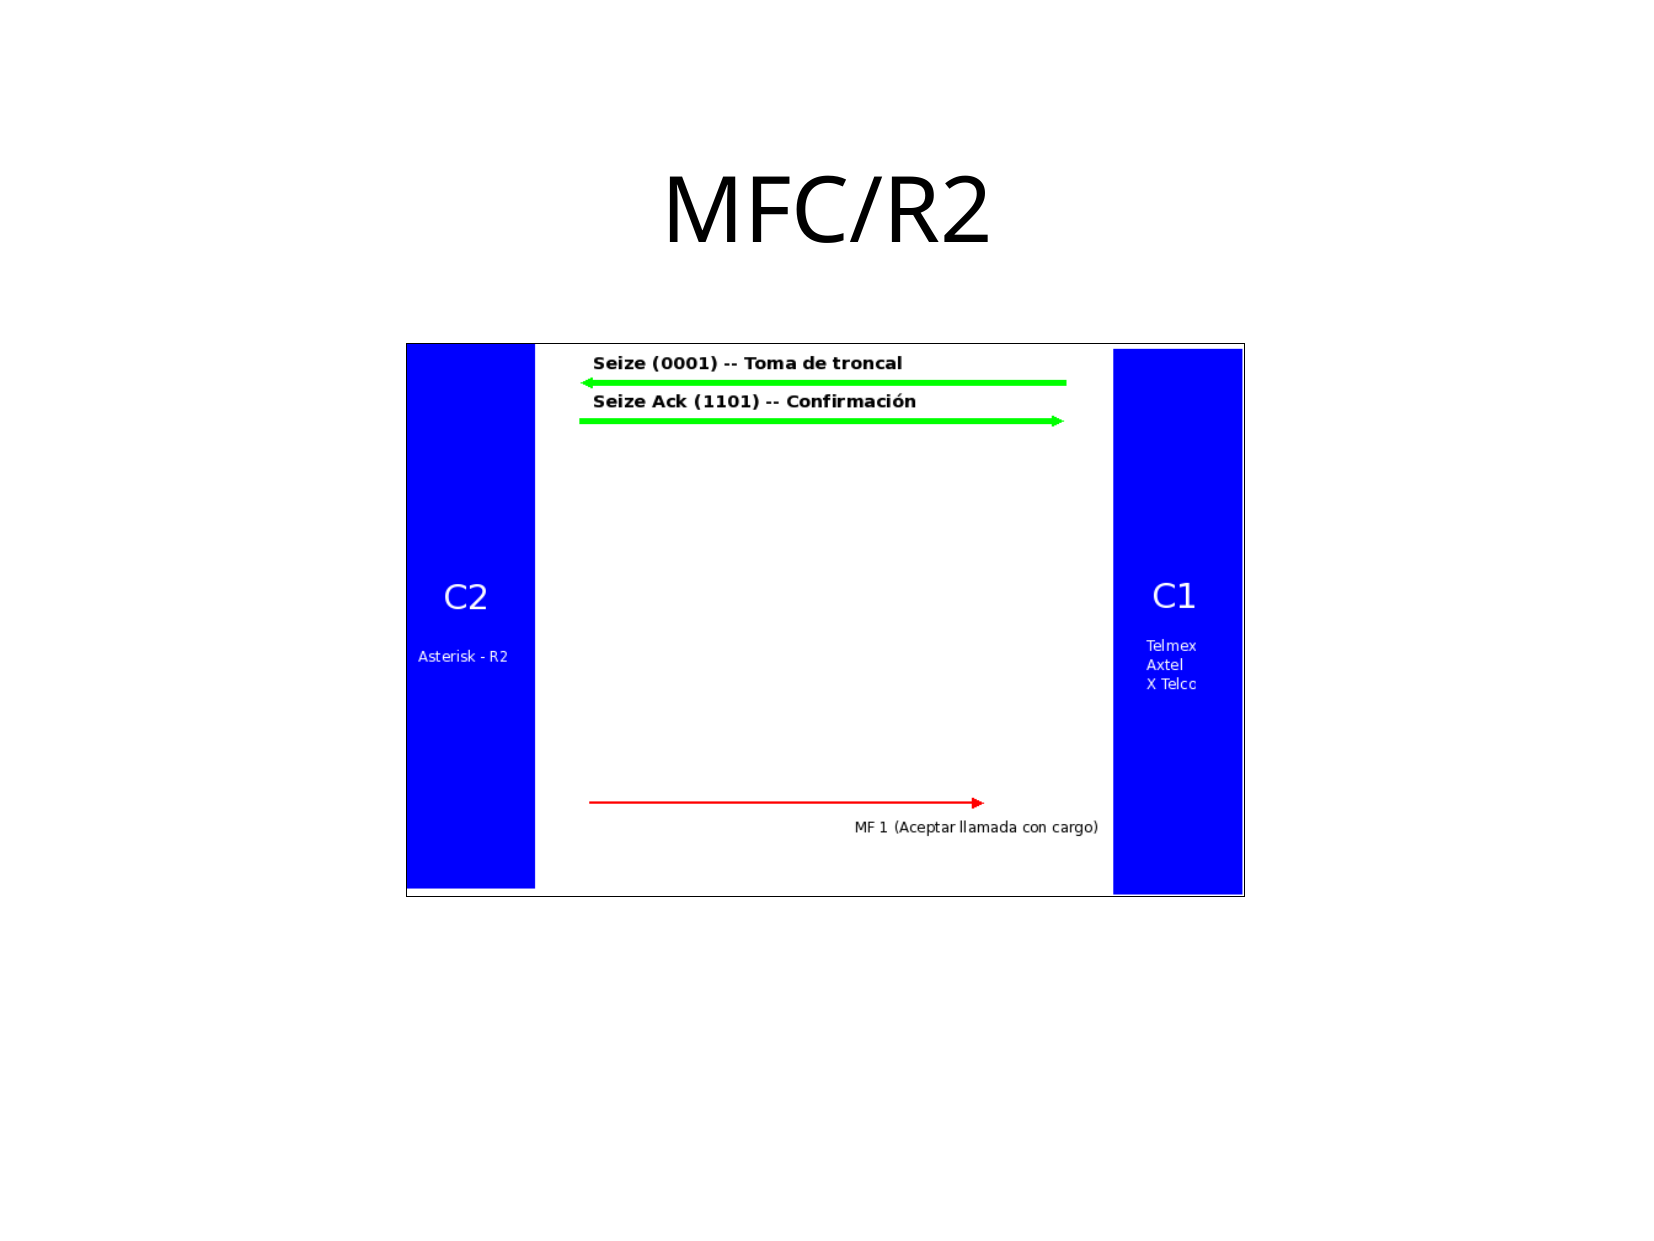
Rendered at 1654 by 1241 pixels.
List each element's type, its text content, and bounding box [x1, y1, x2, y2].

picture [406, 343, 1245, 897]
title MFC/R2 [121, 102, 1534, 311]
